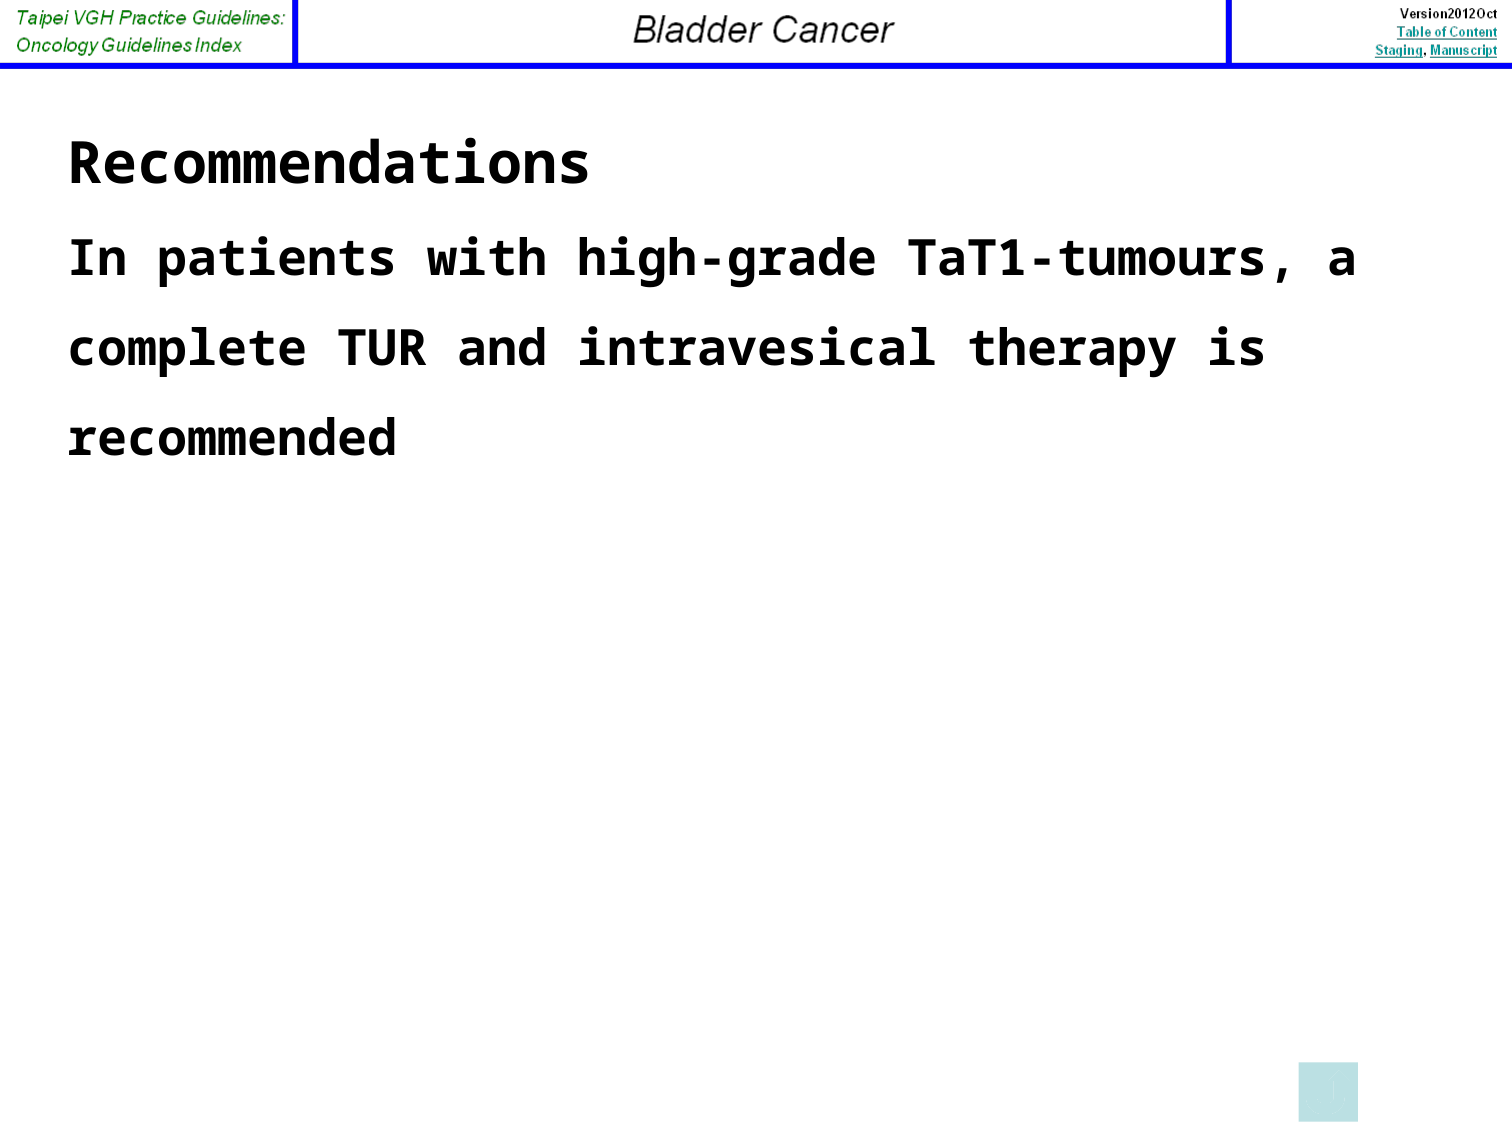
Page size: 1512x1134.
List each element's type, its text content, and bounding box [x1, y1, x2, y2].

subtitle Recommendations In patients with high-grade TaT1-tumours, a complete TUR and intravesical therapy is recommended [52, 82, 1477, 414]
